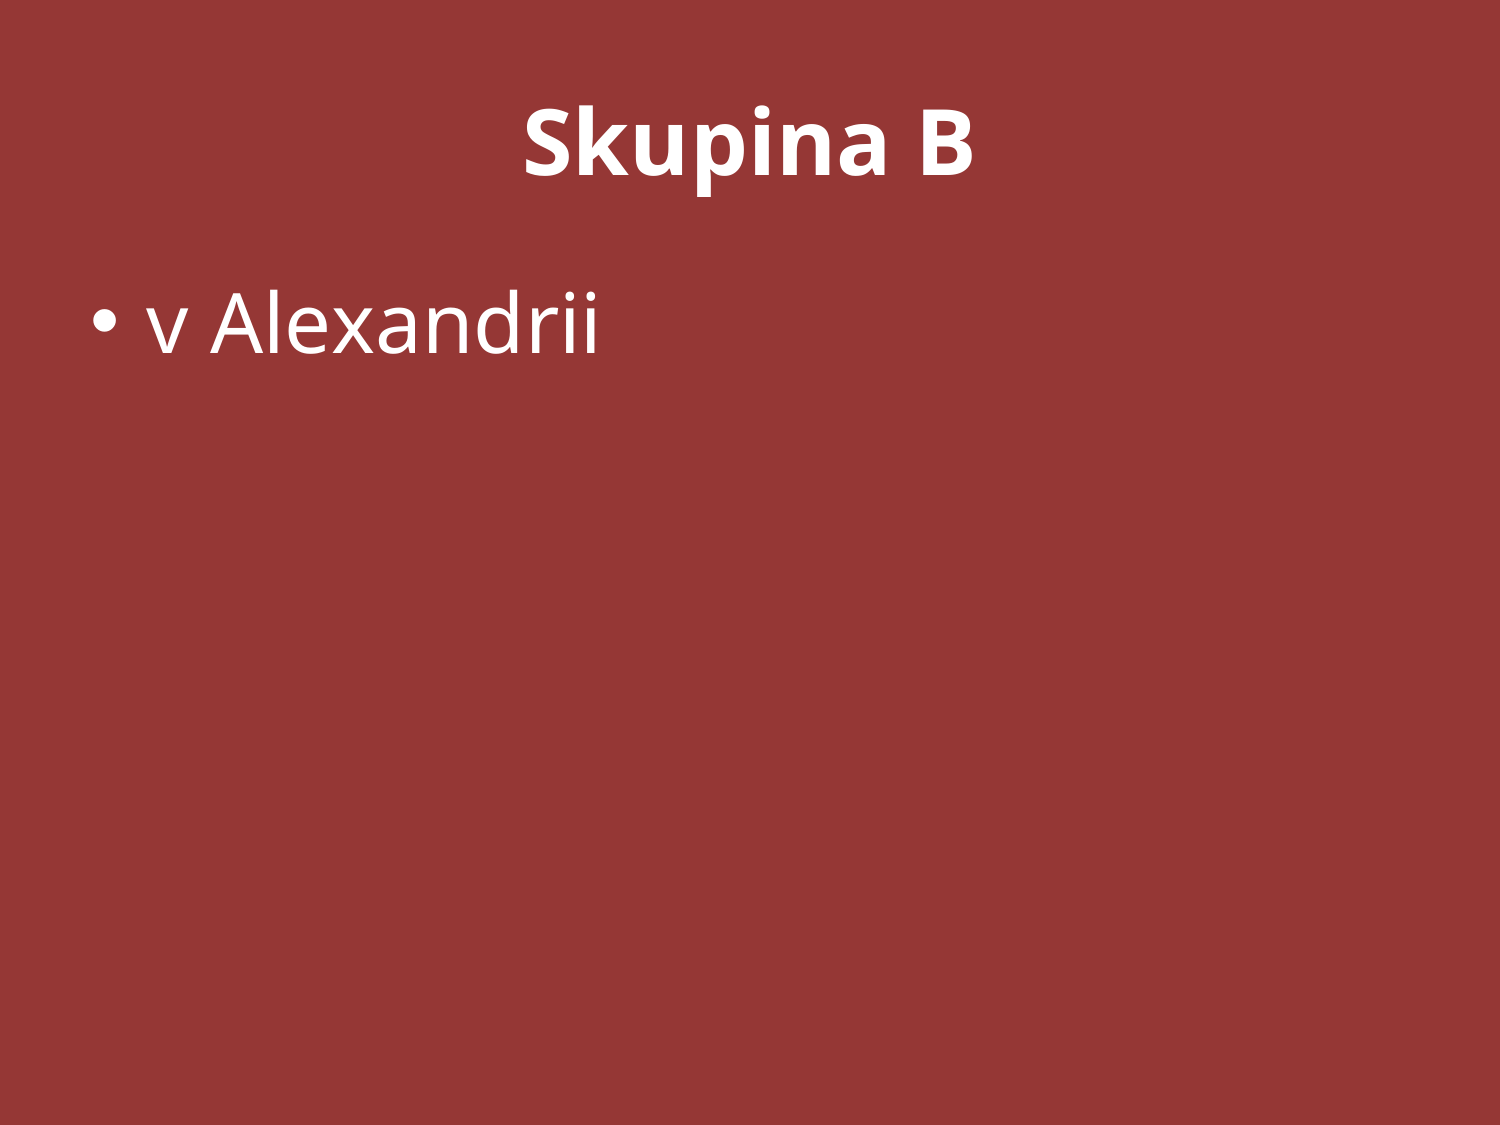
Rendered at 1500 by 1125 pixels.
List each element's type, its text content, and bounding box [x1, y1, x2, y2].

list v Alexandrii [75, 262, 1426, 1006]
title Skupina B [75, 45, 1426, 233]
